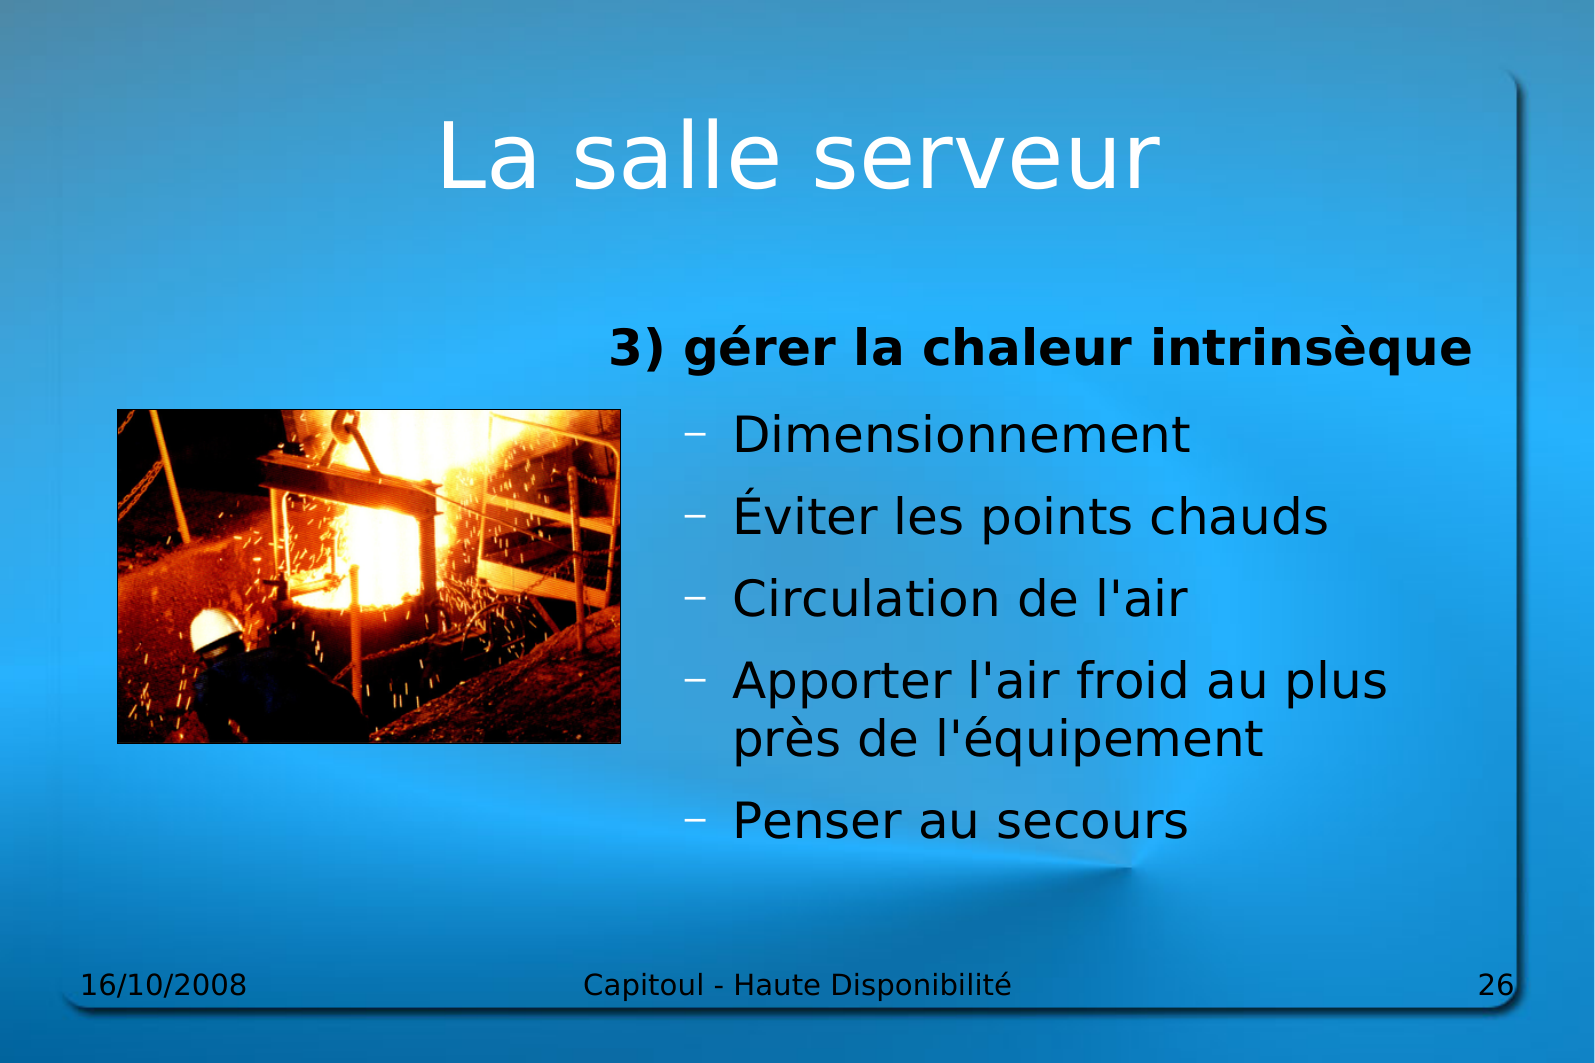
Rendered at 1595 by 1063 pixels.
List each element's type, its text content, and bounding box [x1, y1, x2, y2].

picture [0, 0, 1595, 1063]
title La salle serveur [117, 103, 1479, 211]
list 3) gérer la chaleur intrinsèque Dimensionnement Éviter les points chauds Circulation de l'air Apporter l'air froid au plus près de l'équipement Penser au secours [590, 318, 1480, 942]
